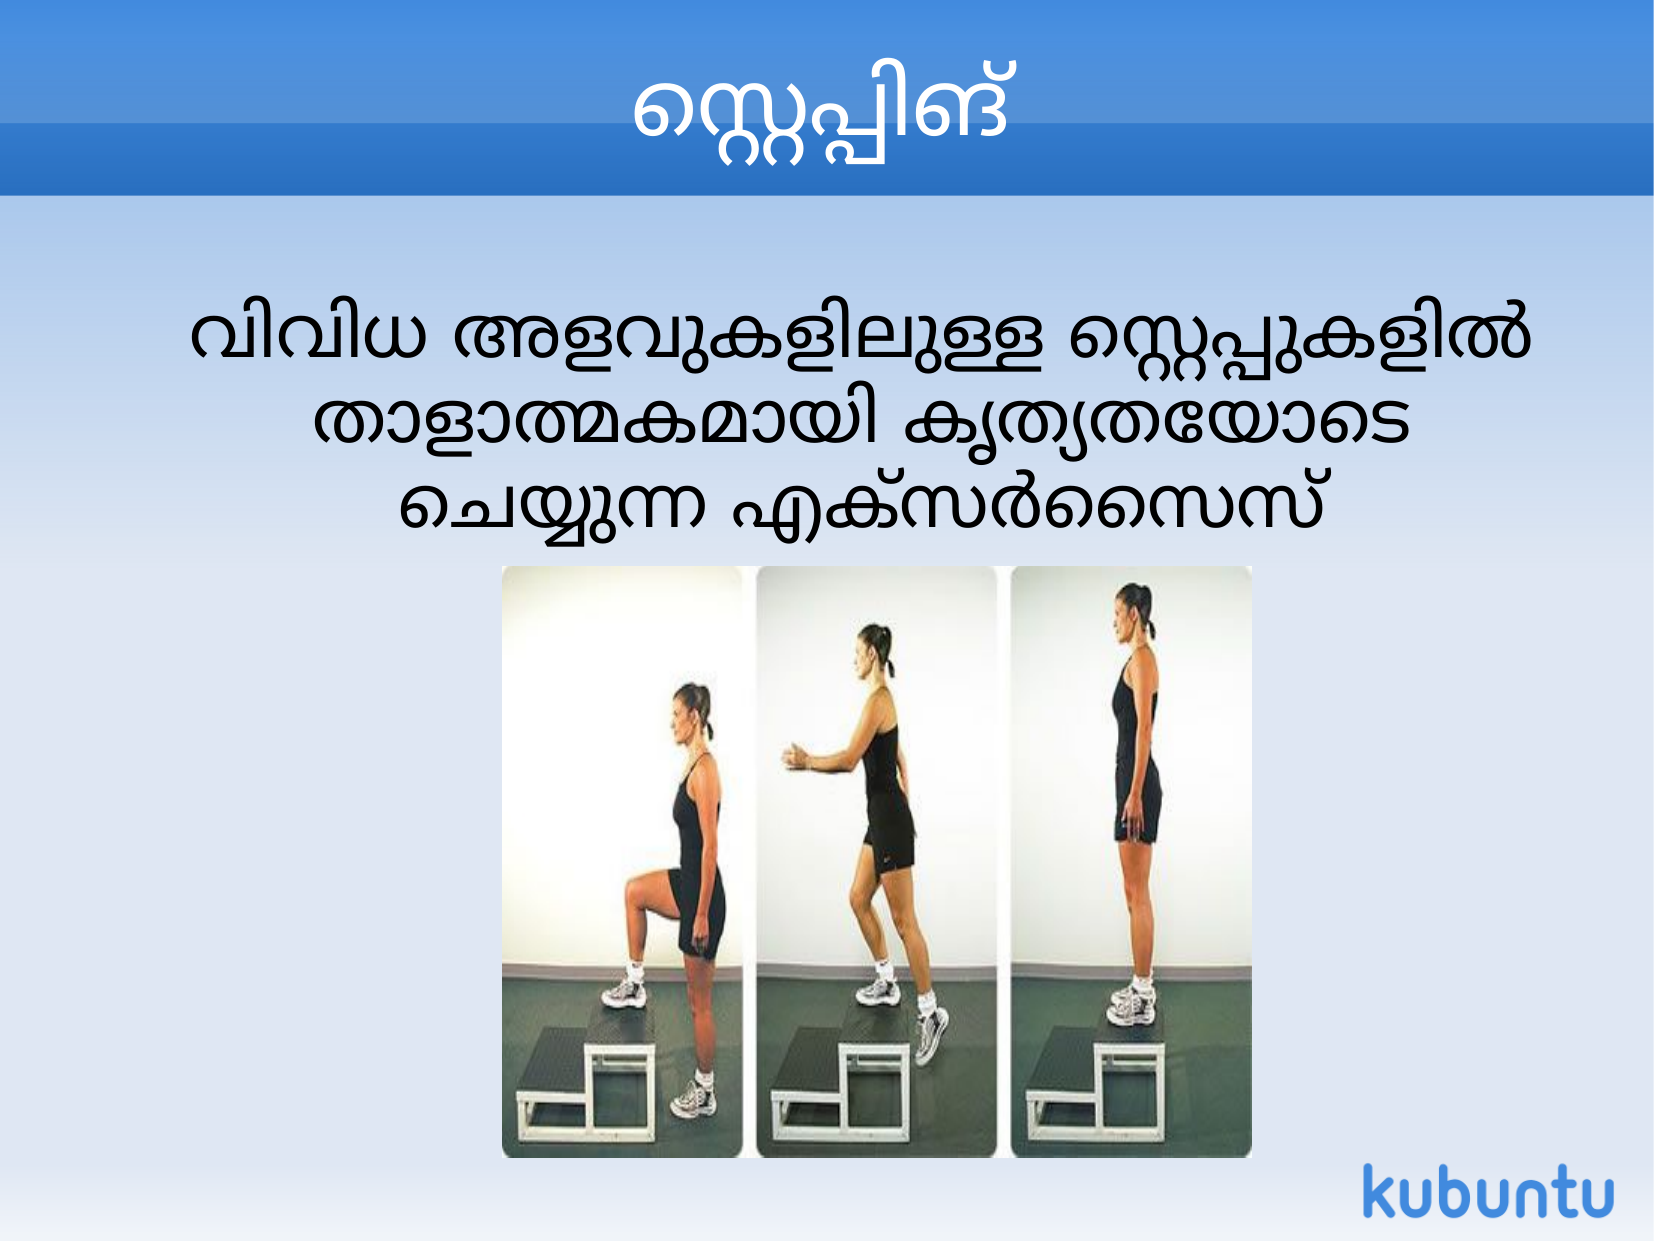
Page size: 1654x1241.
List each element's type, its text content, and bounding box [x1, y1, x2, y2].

picture [0, 0, 1654, 1241]
title സ്റ്റെപ്പിങ് [76, 0, 1565, 208]
list വിവിധ അളവുകളിലുള്ള സ്റ്റെപ്പുകളില്‍ താളാത്മകമായി കൃത്യതയോടെ ചെയ്യുന്ന എക്സര്‍സൈസ് [82, 290, 1571, 1109]
